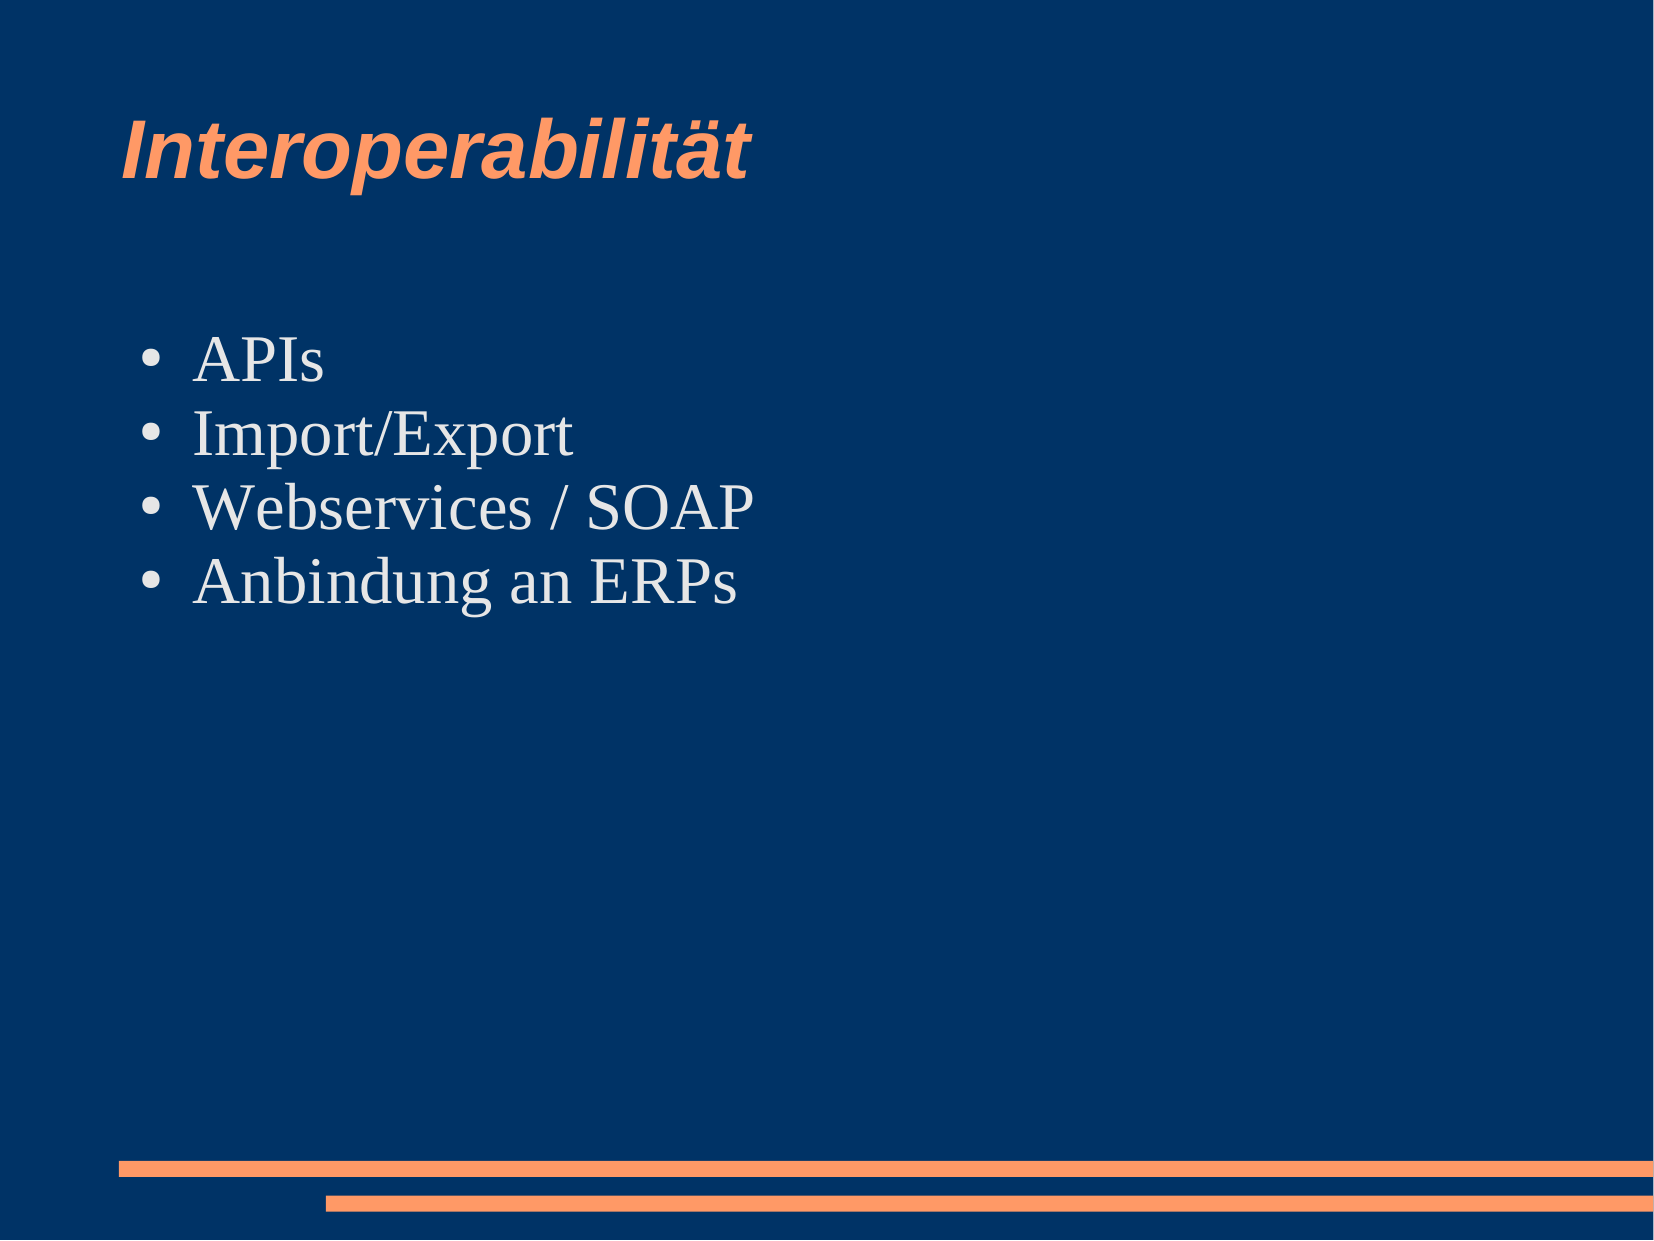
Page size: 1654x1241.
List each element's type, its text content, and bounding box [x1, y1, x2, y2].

title Interoperabilität [121, 46, 1534, 254]
list APIs Import/Export Webservices / SOAP Anbindung an ERPs [121, 322, 1561, 1118]
